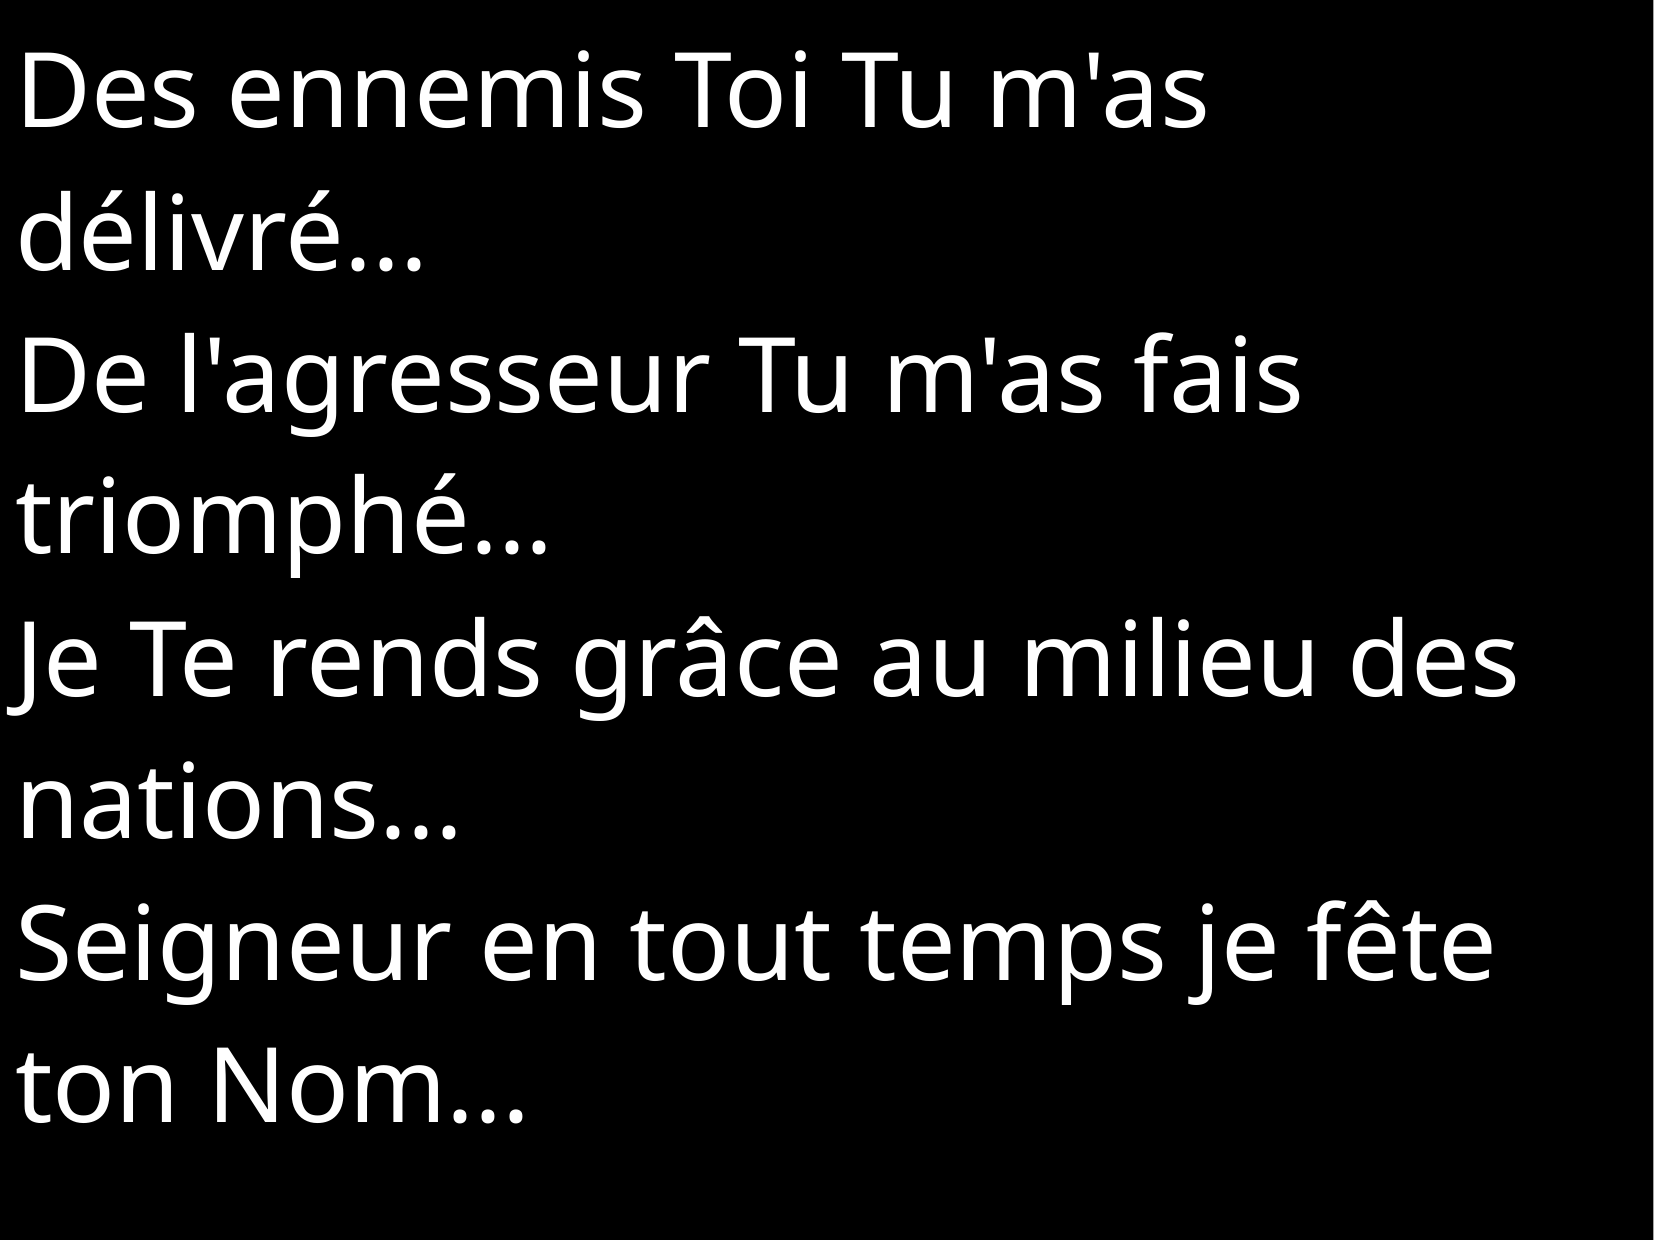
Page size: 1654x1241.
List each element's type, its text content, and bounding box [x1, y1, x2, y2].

text_box Des ennemis Toi Tu m'as délivré... De l'agresseur Tu m'as fais triomphé... Je Te rends grâce au milieu des nations... Seigneur en tout temps je fête ton Nom... . [0, 9, 1654, 1241]
